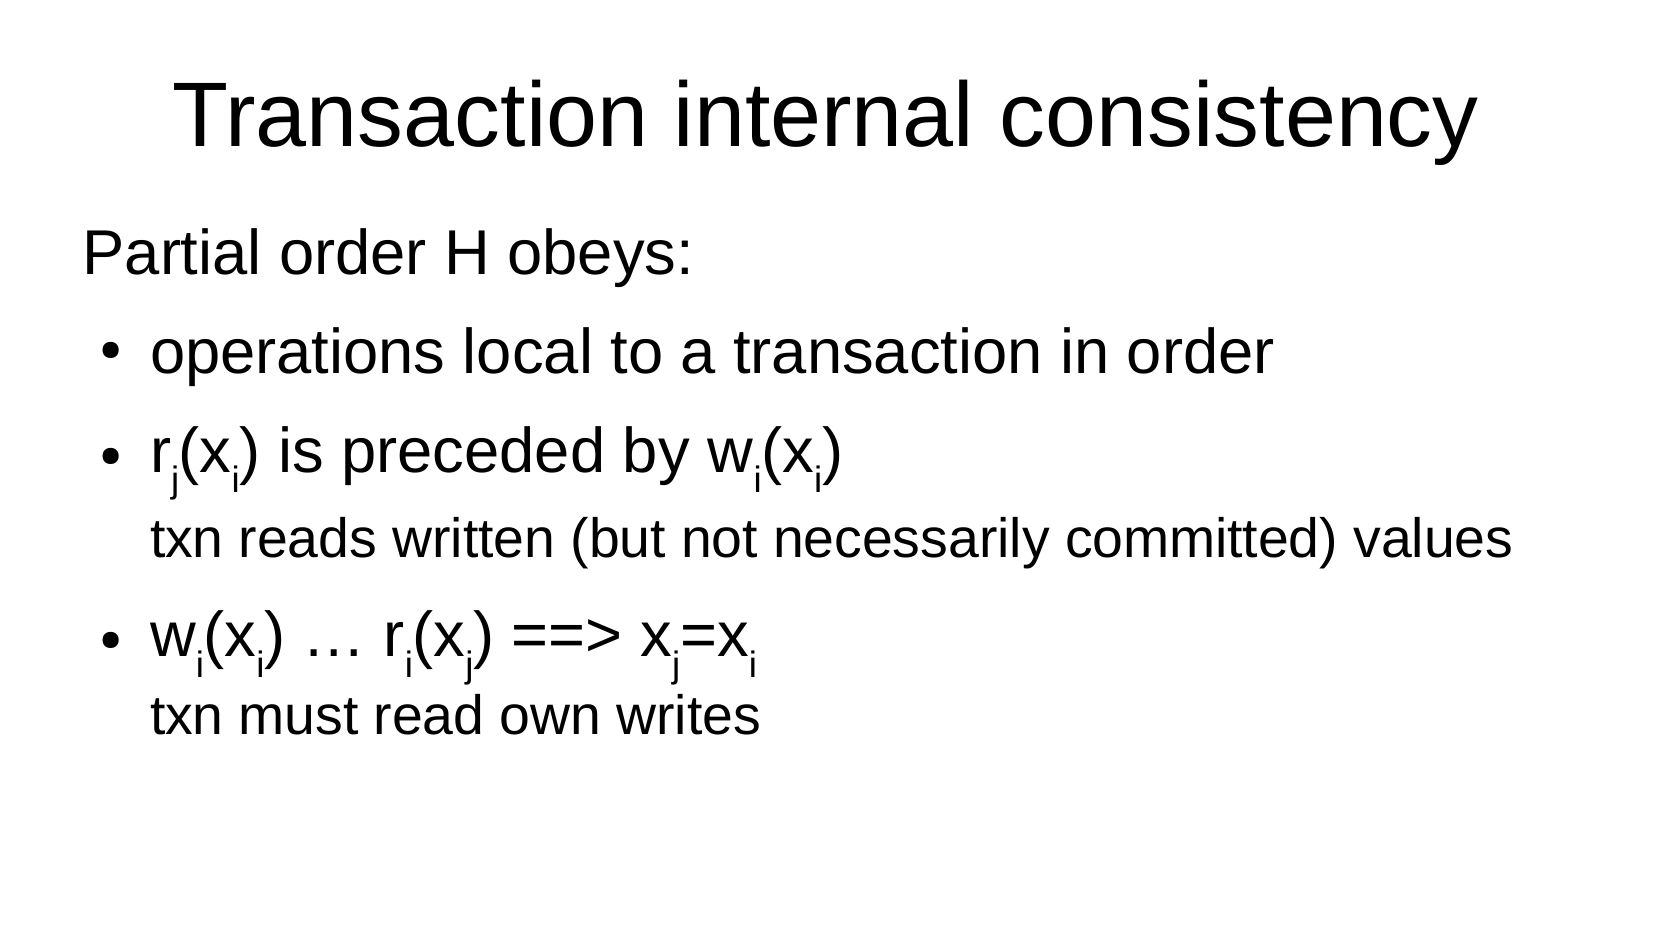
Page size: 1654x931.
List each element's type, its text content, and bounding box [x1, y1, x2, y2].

title Transaction internal consistency [82, 37, 1571, 193]
list Partial order H obeys: operations local to a transaction in order rj(xi) is preceded by wi(xi) txn reads written (but not necessarily committed) values wi(xi) … ri(xj) ==> xj=xi txn must read own writes [82, 217, 1571, 758]
